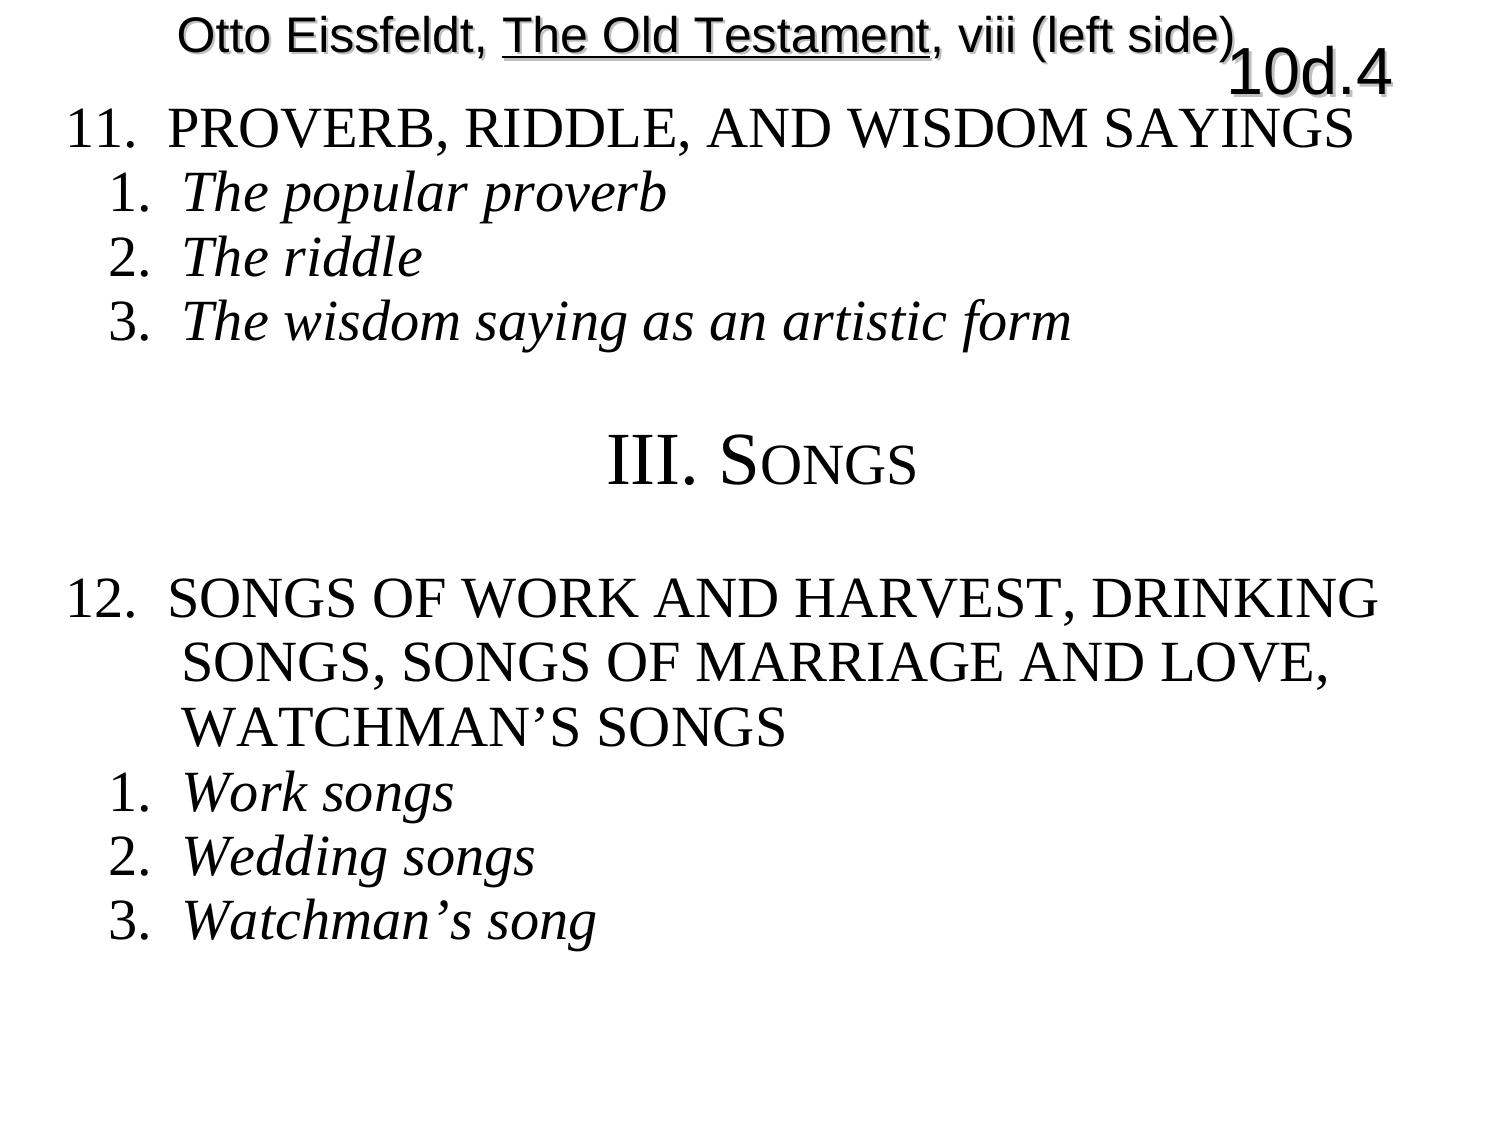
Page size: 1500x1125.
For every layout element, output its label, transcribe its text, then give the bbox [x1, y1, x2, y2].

text_box 10d.4 [1211, 26, 1475, 117]
text_box 11. PROVERB, RIDDLE, AND WISDOM SAYINGS 1. The popular proverb 2. The riddle 3. The wisdom saying as an artistic form III. SONGS 12. SONGS OF WORK AND HARVEST, DRINKING SONGS, SONGS OF MARRIAGE AND LOVE, WATCHMAN’S SONGS 1. Work songs 2. Wedding songs 3. Watchman’s song [50, 87, 1476, 961]
text_box Otto Eissfeldt, The Old Testament, viii (left side) [112, 0, 1300, 71]
